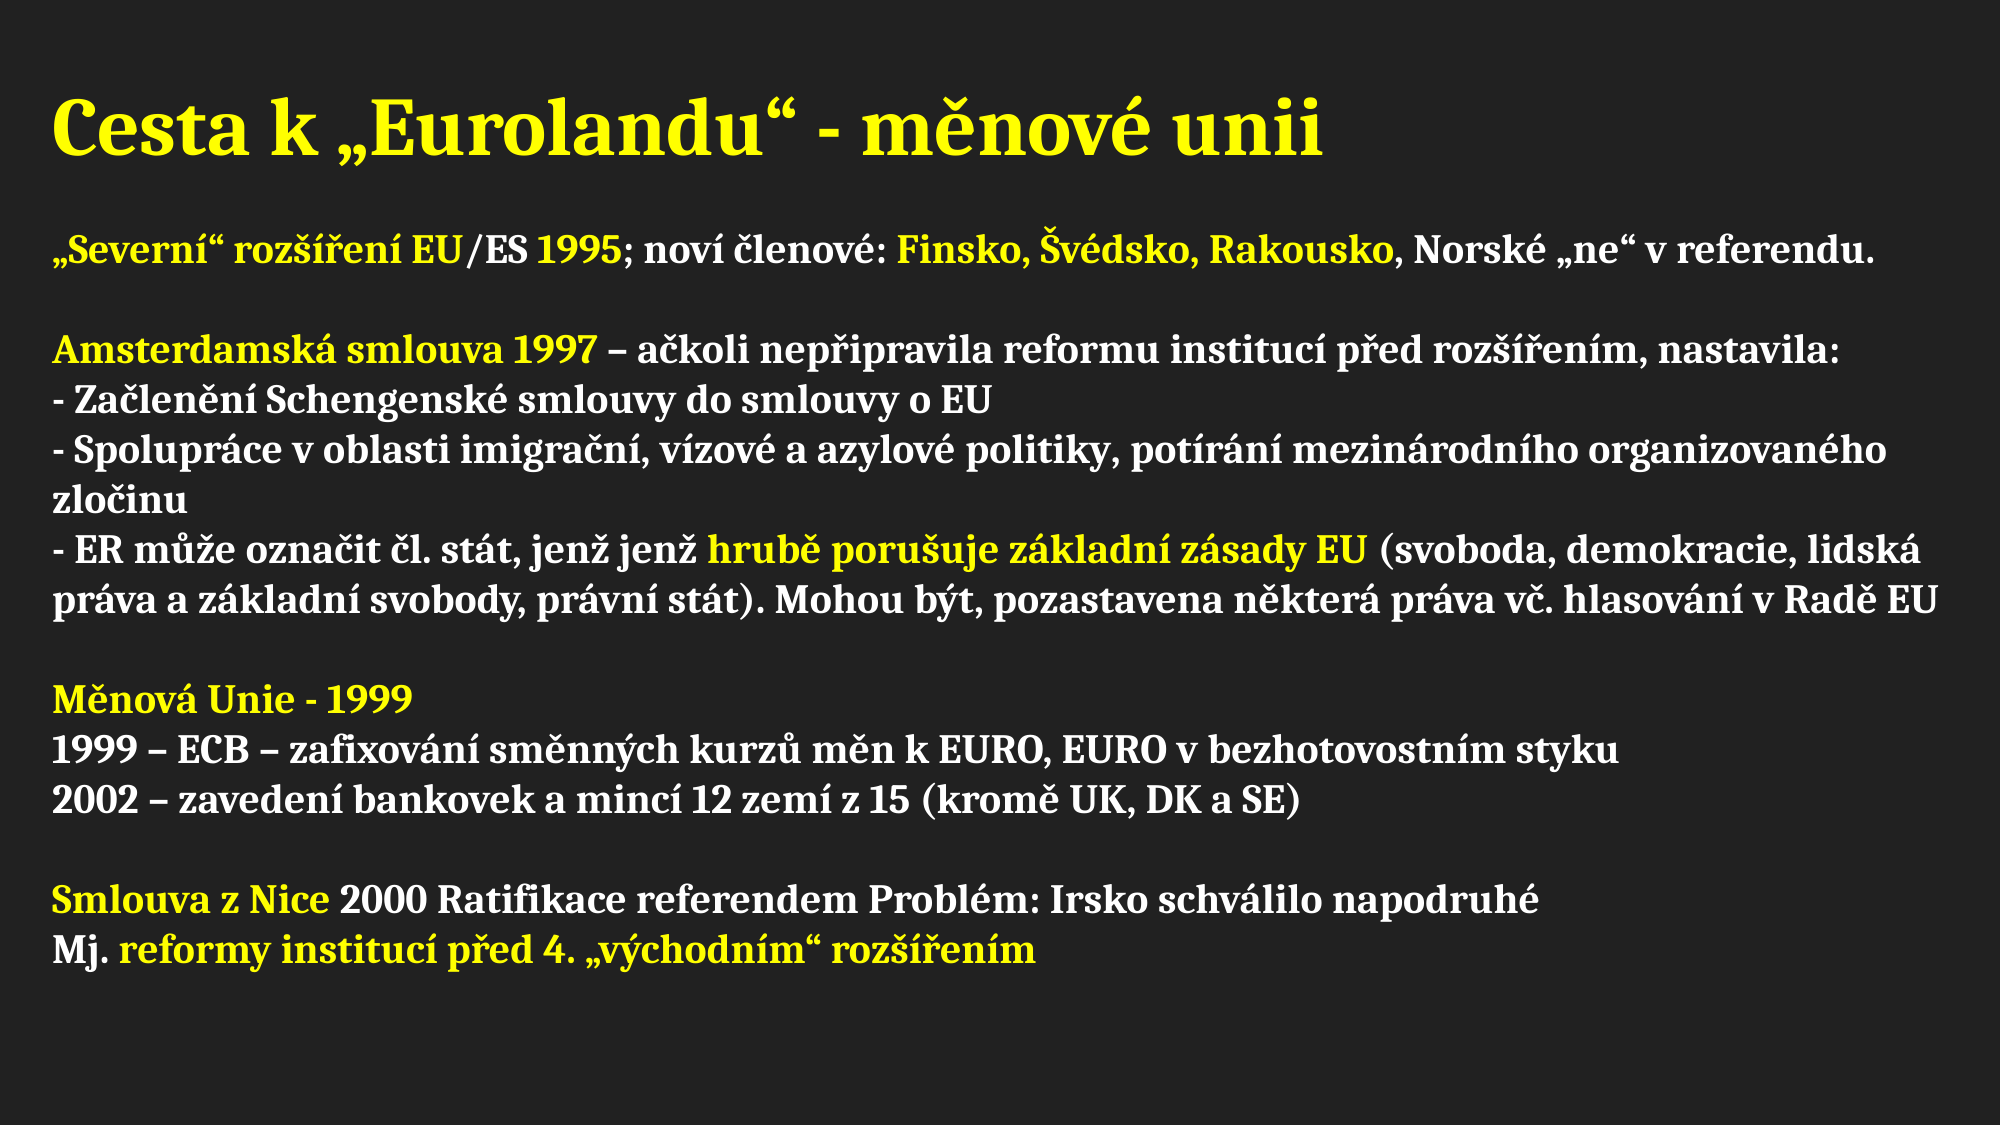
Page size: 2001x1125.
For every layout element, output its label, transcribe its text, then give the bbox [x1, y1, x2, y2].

text_box Cesta k „Eurolandu“ - měnové unii „Severní“ rozšíření EU/ES 1995; noví členové: Finsko, Švédsko, Rakousko, Norské „ne“ v referendu. Amsterdamská smlouva 1997 – ačkoli nepřipravila reformu institucí před rozšířením, nastavila: - Začlenění Schengenské smlouvy do smlouvy o EU - Spolupráce v oblasti imigrační, vízové a azylové politiky, potírání mezinárodního organizovaného zločinu - ER může označit čl. stát, jenž jenž hrubě porušuje základní zásady EU (svoboda, demokracie, lidská práva a základní svobody, právní stát). Mohou být, pozastavena některá práva vč. hlasování v Radě EU Měnová Unie - 1999 1999 – ECB – zafixování směnných kurzů měn k EURO, EURO v bezhotovostním styku 2002 – zavedení bankovek a mincí 12 zemí z 15 (kromě UK, DK a SE) Smlouva z Nice 2000 Ratifikace referendem Problém: Irsko schválilo napodruhé Mj. reformy institucí před 4. „východním“ rozšířením [37, 64, 1971, 1030]
